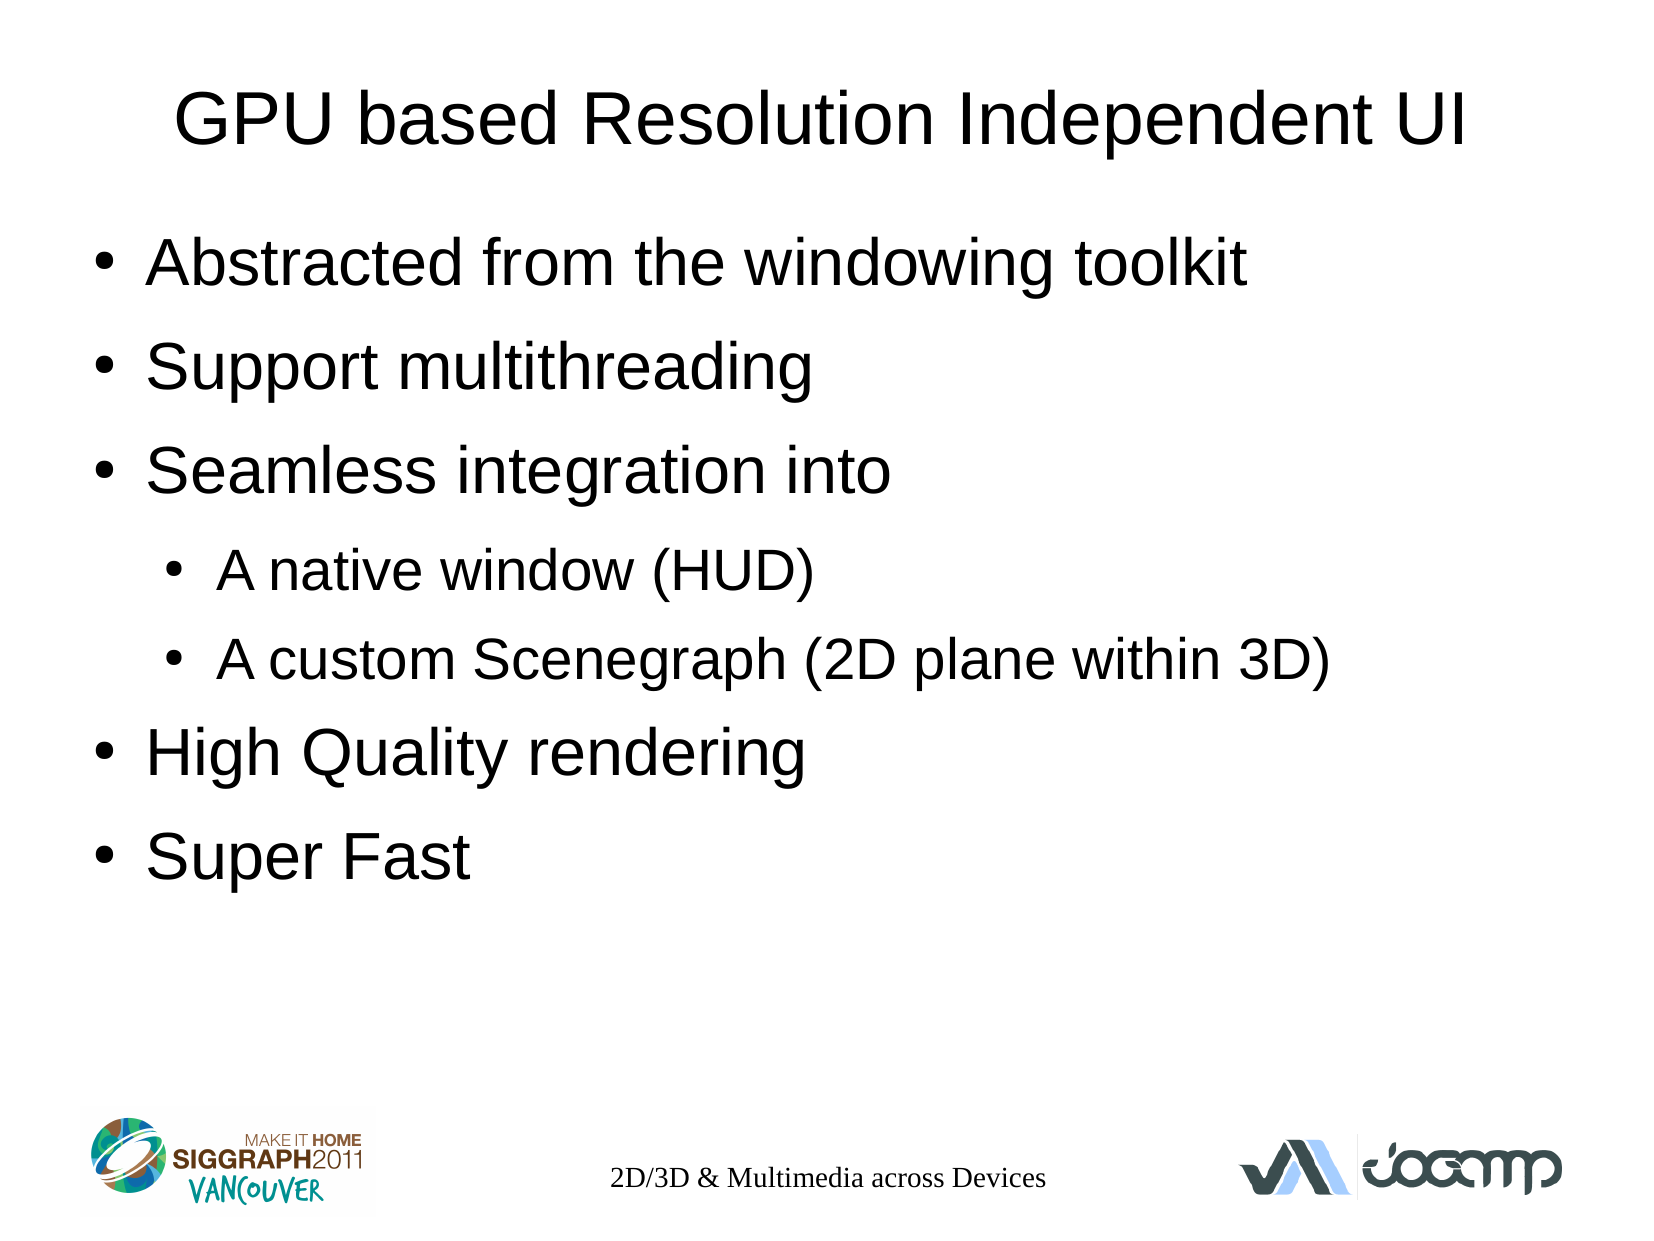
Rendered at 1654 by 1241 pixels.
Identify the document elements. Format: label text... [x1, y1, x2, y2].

list Abstracted from the windowing toolkit Support multithreading Seamless integration into A native window (HUD) A custom Scenegraph (2D plane within 3D) High Quality rendering Super Fast [75, 225, 1571, 1044]
title GPU based Resolution Independent UI [68, 56, 1576, 181]
picture [80, 1106, 376, 1217]
picture [1237, 1134, 1562, 1200]
